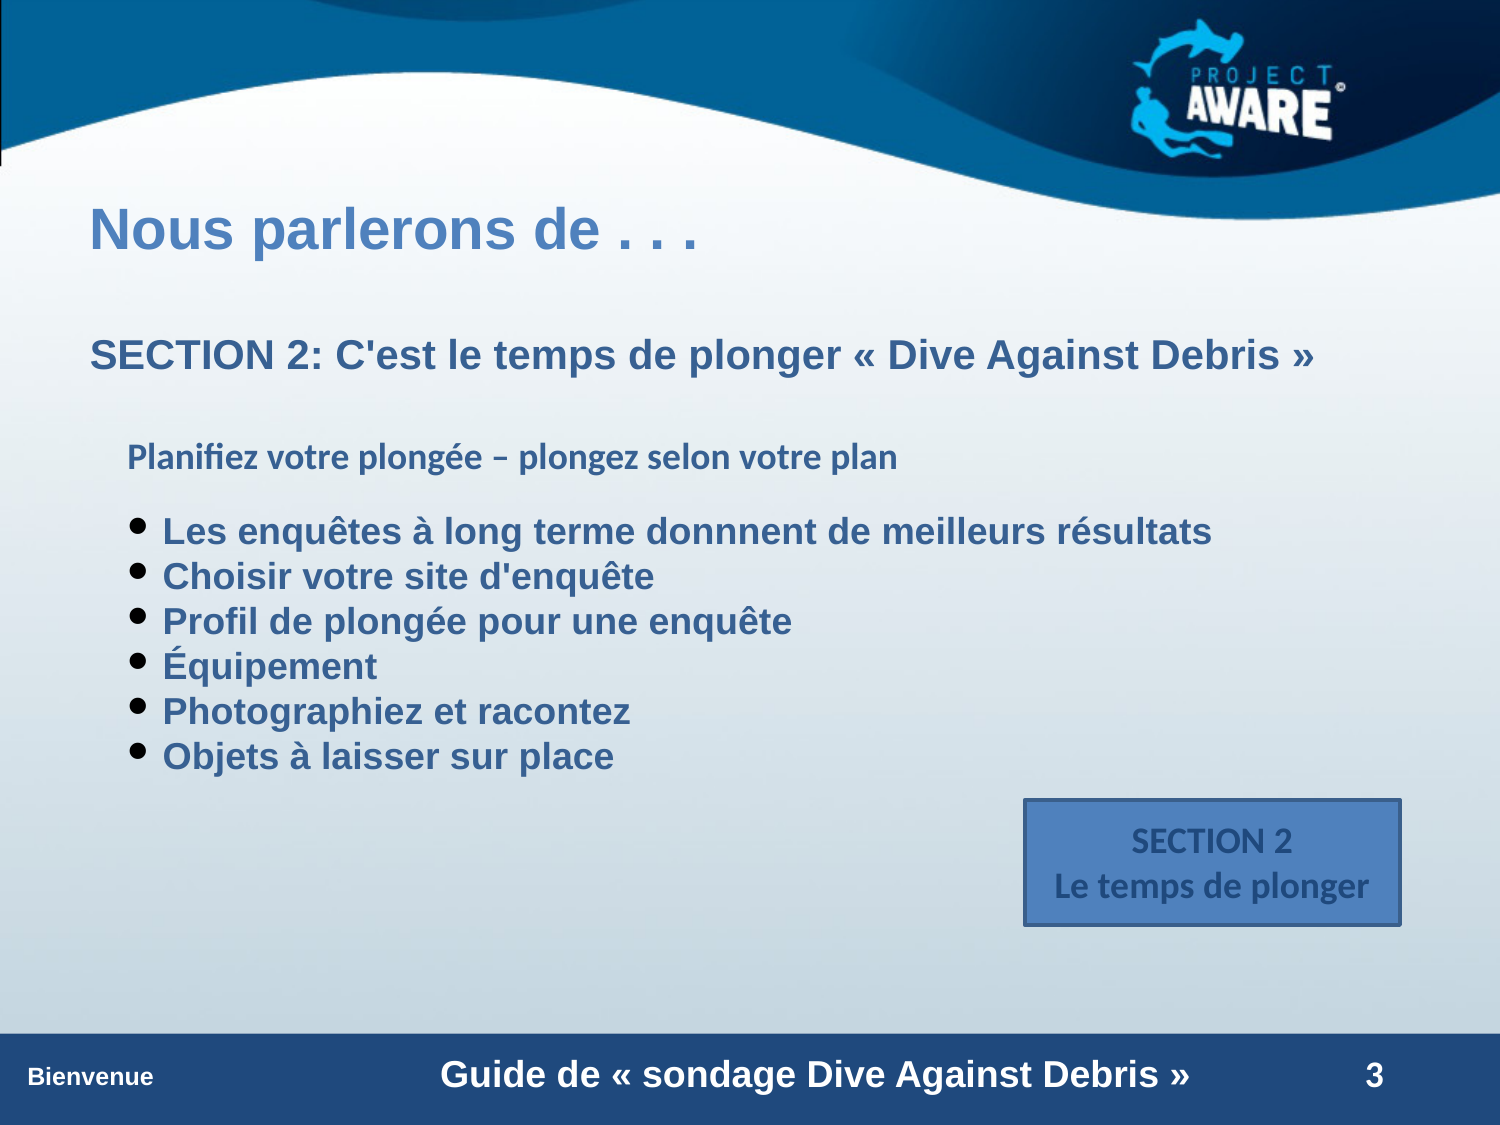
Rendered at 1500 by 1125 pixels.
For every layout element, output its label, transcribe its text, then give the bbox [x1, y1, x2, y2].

text_box Bienvenue [12, 1052, 425, 1103]
text_box Planifiez votre plongée – plongez selon votre plan [112, 424, 1450, 500]
text_box Guide de « sondage Dive Against Debris » [425, 1042, 1276, 1103]
text_box SECTION 2 Le temps de plonger [1024, 786, 1400, 936]
text_box <numéro> [1350, 1042, 1475, 1103]
text_box SECTION 2: C'est le temps de plonger « Dive Against Debris » [74, 320, 1413, 390]
text_box Nous parlerons de . . . [75, 145, 950, 308]
text_box Les enquêtes à long terme donnnent de meilleurs résultats Choisir votre site d'enquête Profil de plongée pour une enquête Équipement Photographiez et racontez Objets à laisser sur place [112, 500, 1430, 780]
picture [0, 0, 1500, 1037]
